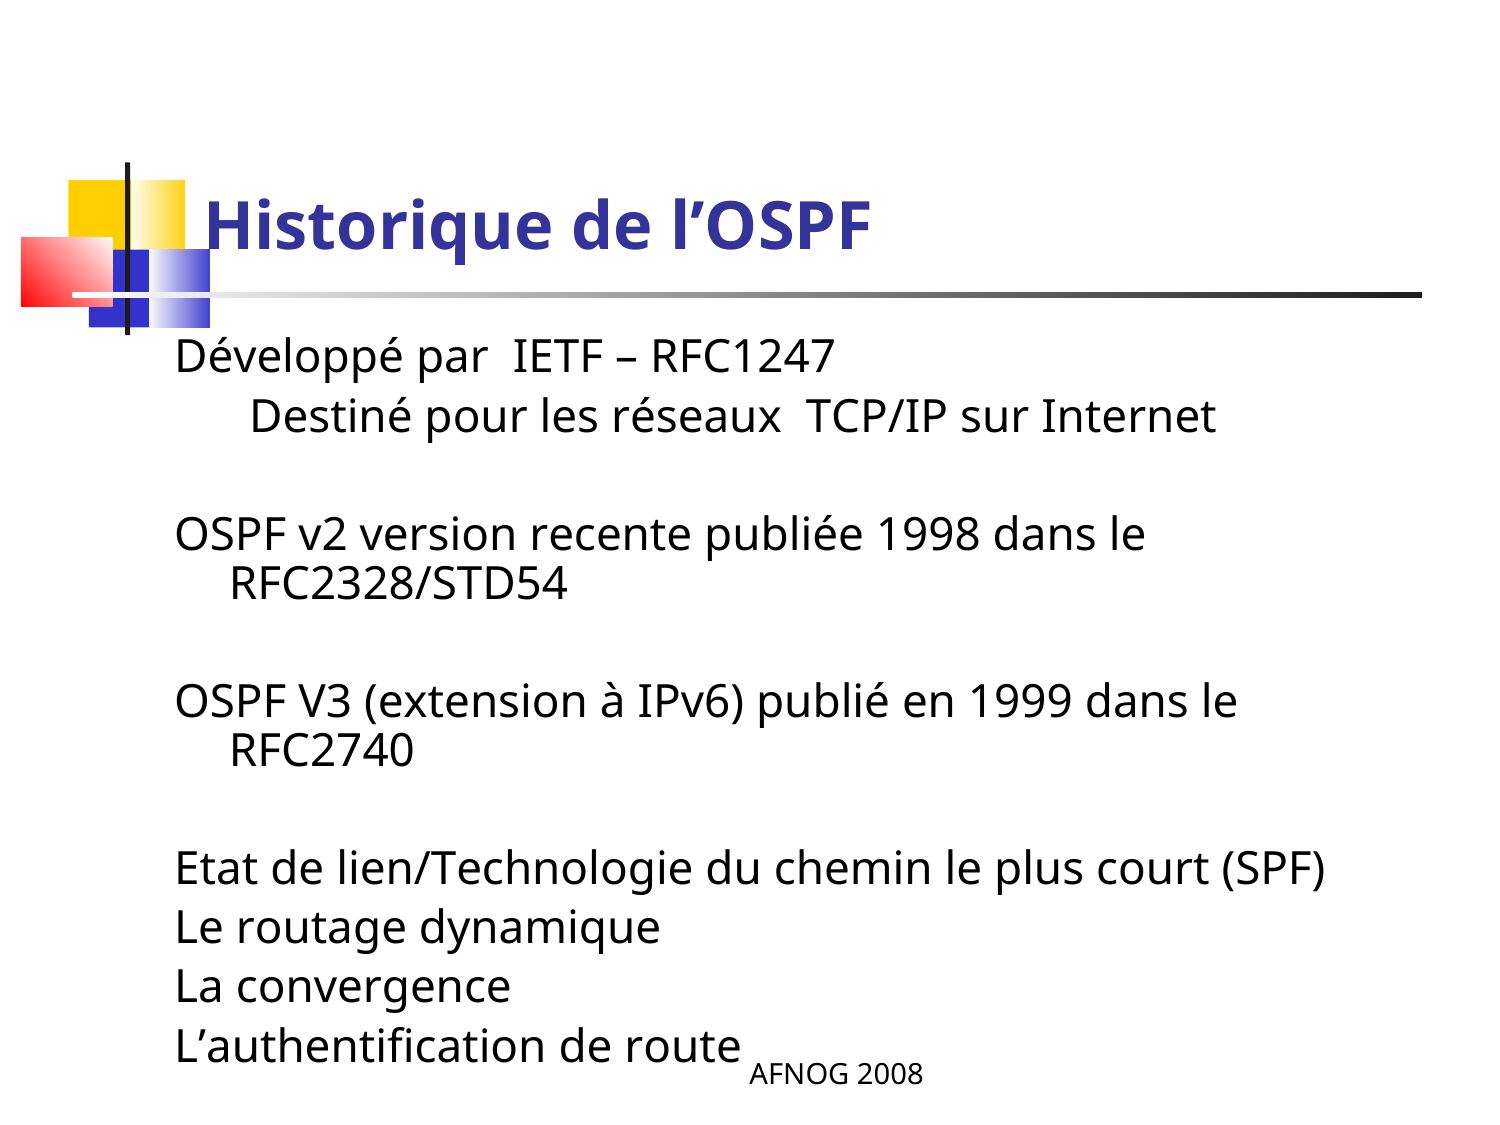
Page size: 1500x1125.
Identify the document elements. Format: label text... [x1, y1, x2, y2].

text_box AFNOG 2008 [599, 1024, 1074, 1099]
list Développé par IETF – RFC1247 Destiné pour les réseaux TCP/IP sur Internet OSPF v2 version recente publiée 1998 dans le RFC2328/STD54 OSPF V3 (extension à IPv6) publié en 1999 dans le RFC2740 Etat de lien/Technologie du chemin le plus court (SPF) Le routage dynamique La convergence L’authentification de route [159, 326, 1413, 1003]
title Historique de l’OSPF [188, 35, 1468, 276]
